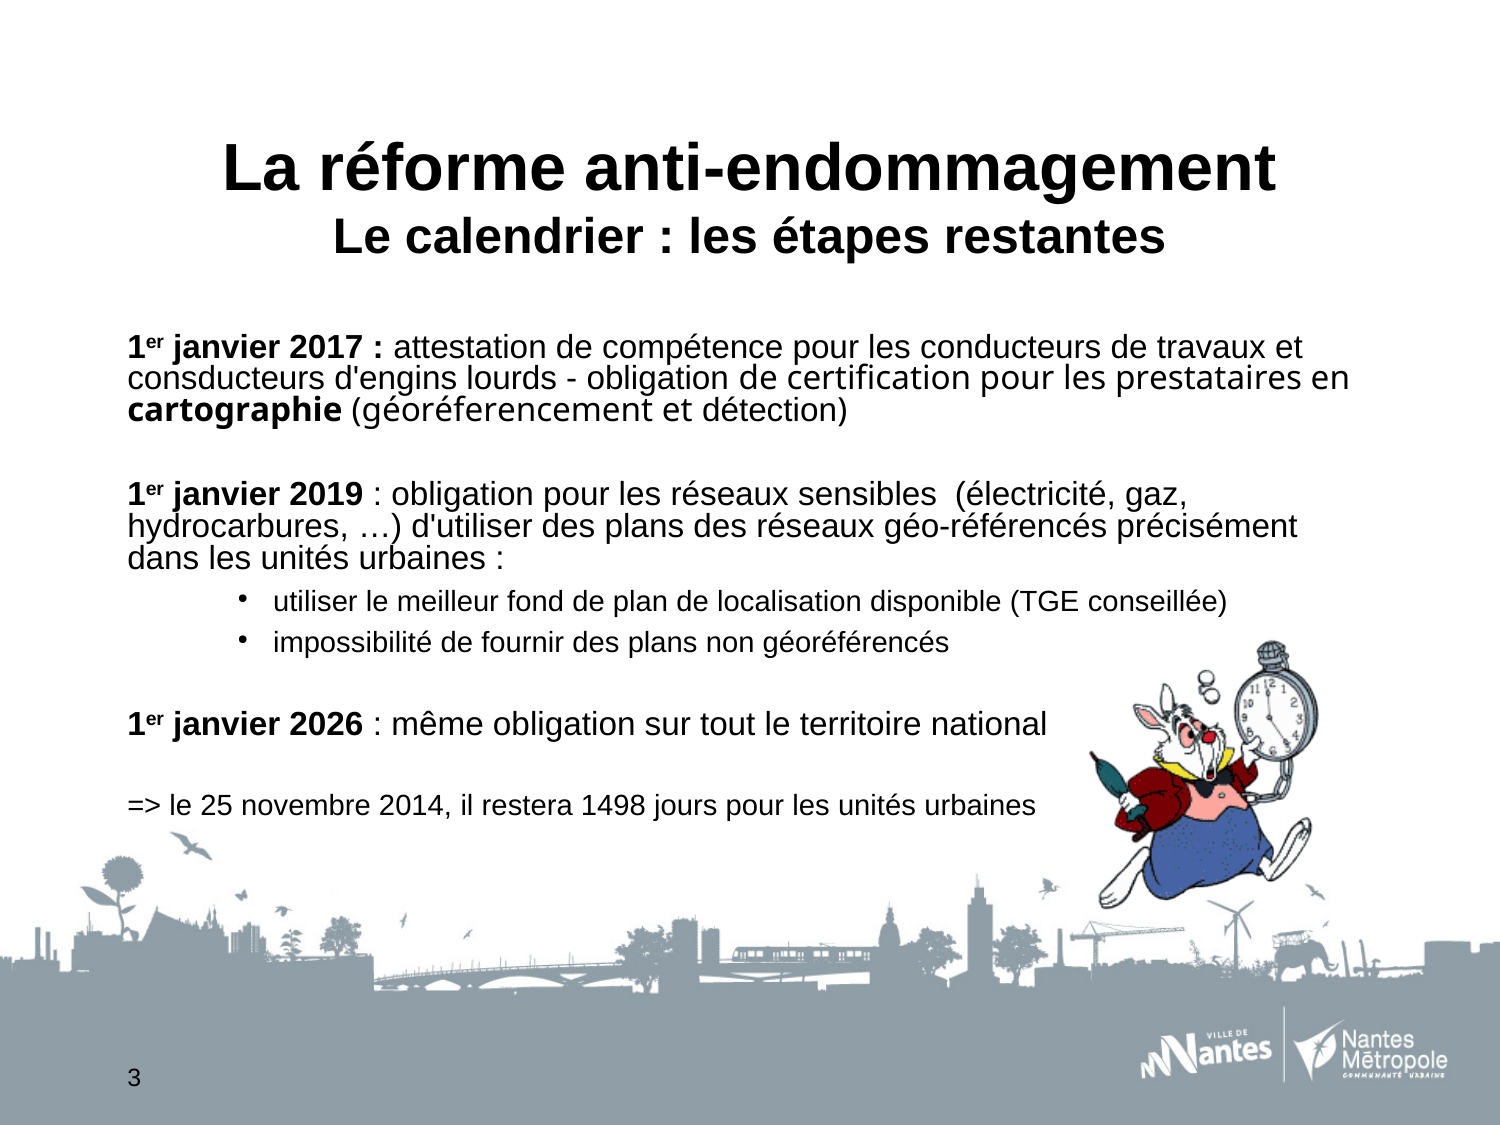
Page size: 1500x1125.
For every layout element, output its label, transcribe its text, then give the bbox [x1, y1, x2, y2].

list 1er janvier 2017 : attestation de compétence pour les conducteurs de travaux et consducteurs d'engins lourds - obligation de certification pour les prestataires en cartographie (géoréferencement et détection) 1er janvier 2019 : obligation pour les réseaux sensibles (électricité, gaz, hydrocarbures, …) d'utiliser des plans des réseaux géo-référencés précisément dans les unités urbaines : utiliser le meilleur fond de plan de localisation disponible (TGE conseillée) impossibilité de fournir des plans non géoréférencés 1er janvier 2026 : même obligation sur tout le territoire national => le 25 novembre 2014, il restera 1498 jours pour les unités urbaines [112, 324, 1388, 1000]
title La réforme anti-endommagement Le calendrier : les étapes restantes [112, 99, 1388, 288]
picture [0, 0, 1500, 1125]
